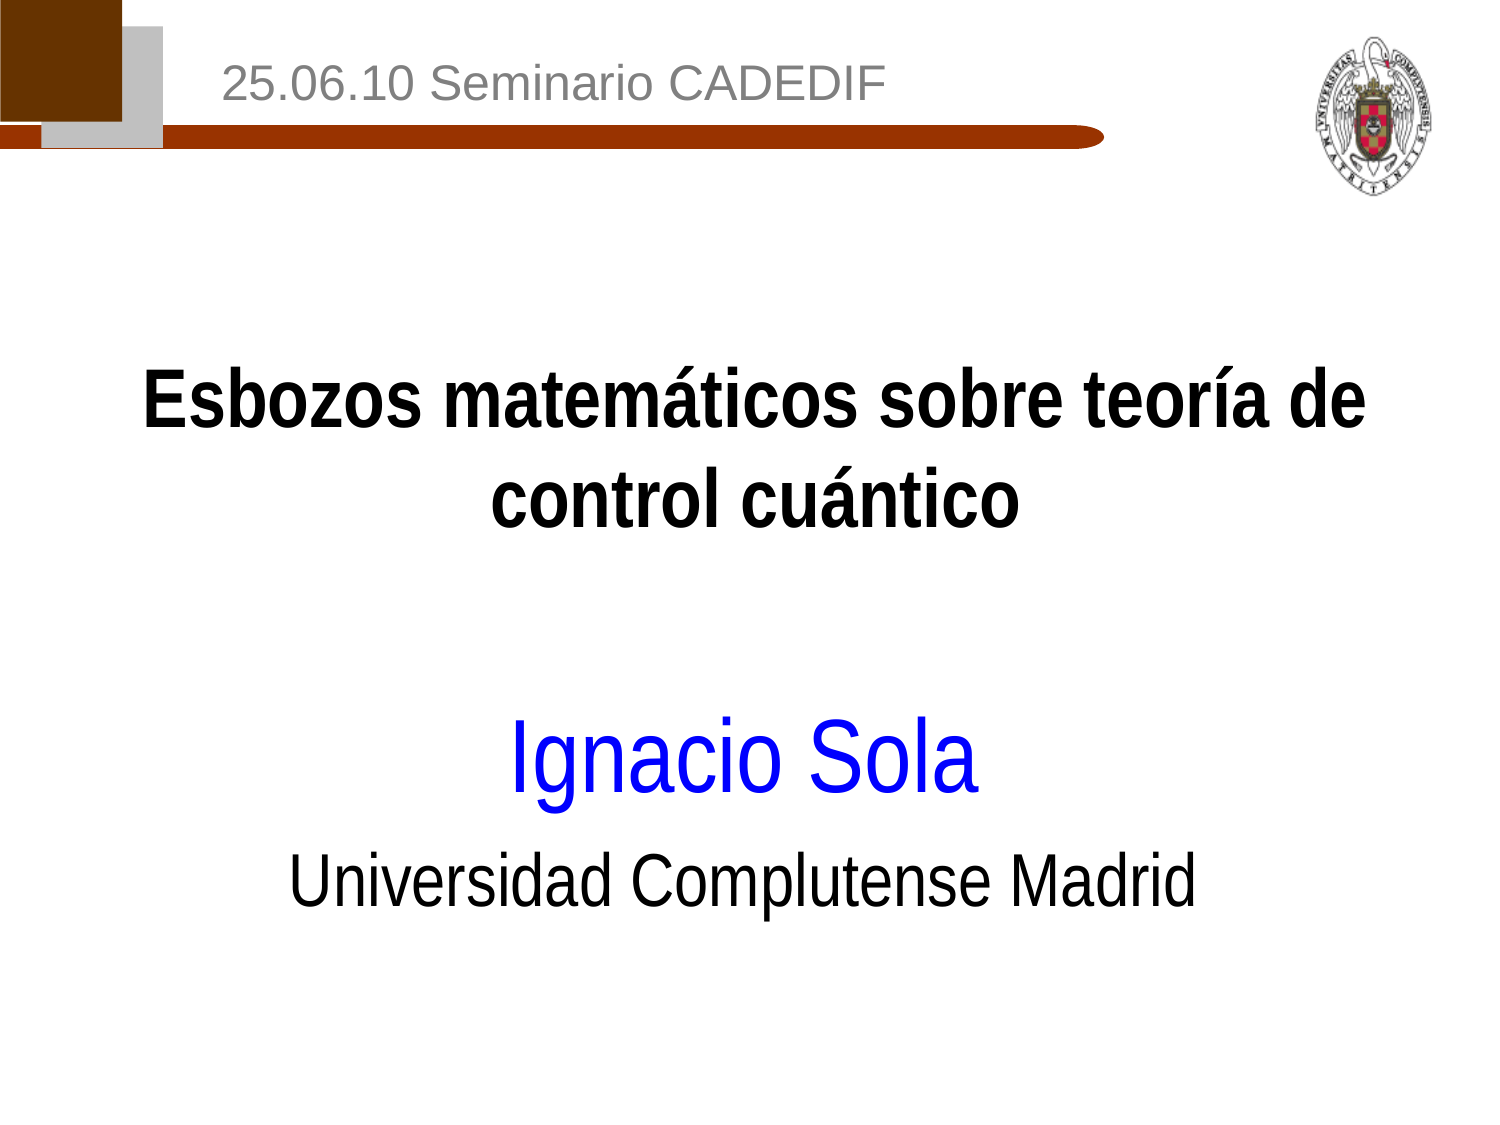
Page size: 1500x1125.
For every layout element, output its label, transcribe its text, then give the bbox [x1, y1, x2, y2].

text_box 25.06.10 Seminario CADEDIF [206, 18, 1282, 142]
text_box [0, 0, 163, 148]
picture [1300, 23, 1470, 201]
text_box Ignacio Sola Universidad Complutense Madrid [135, 680, 1353, 1020]
title Esbozos matemáticos sobre teoría de control cuántico [53, 302, 1459, 587]
